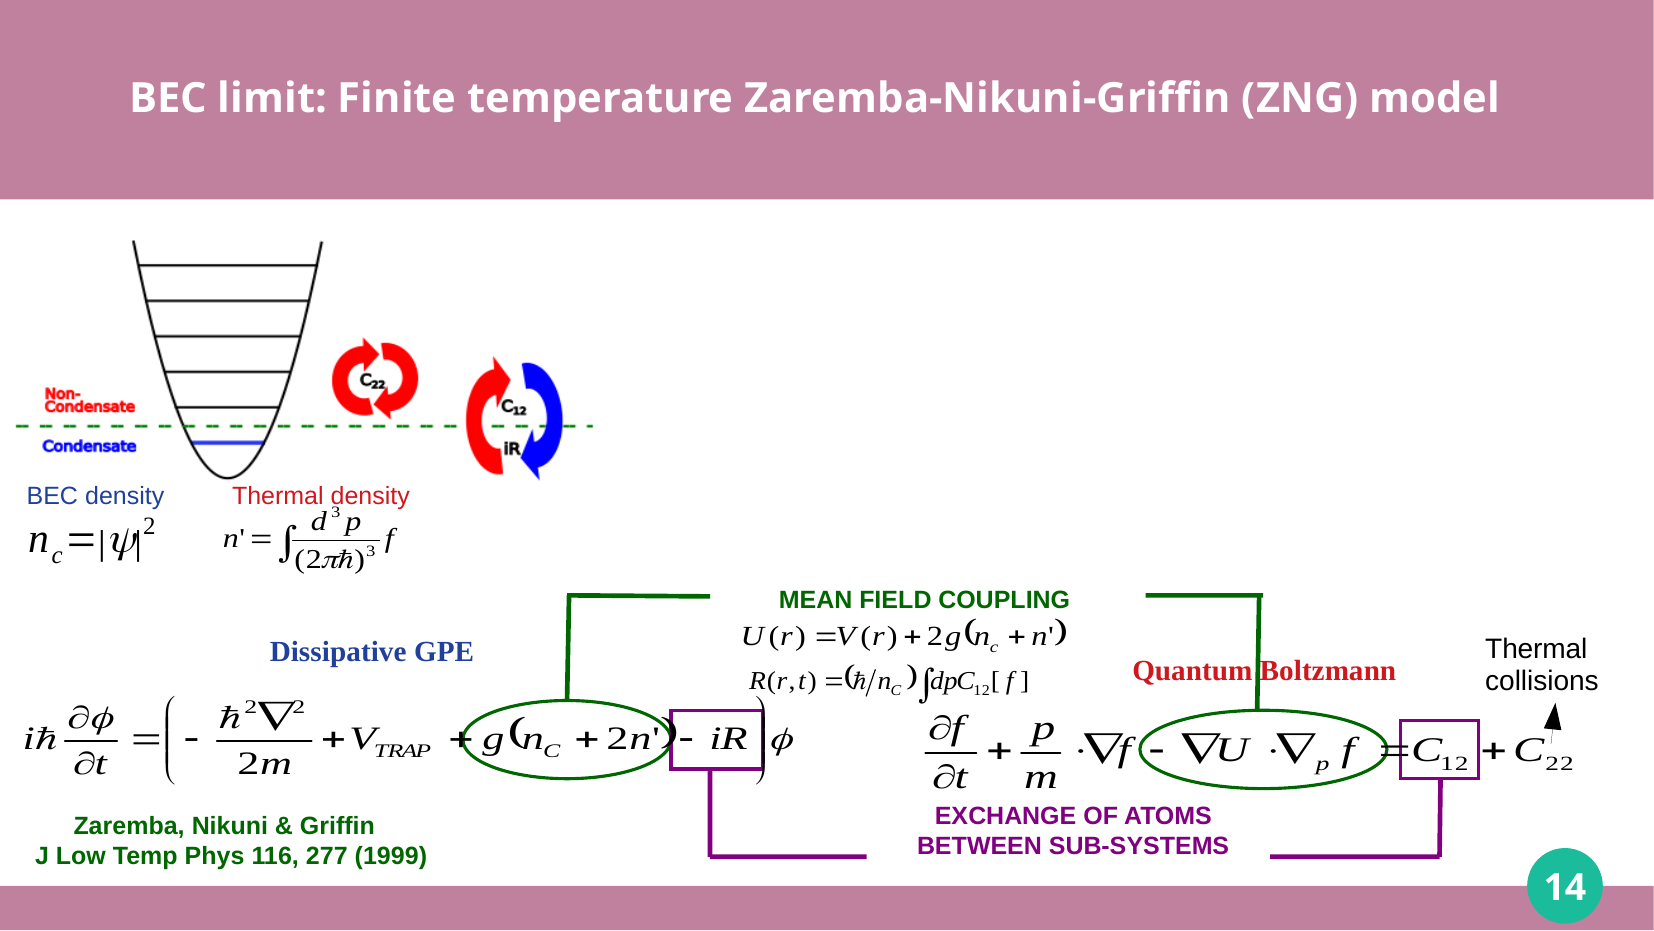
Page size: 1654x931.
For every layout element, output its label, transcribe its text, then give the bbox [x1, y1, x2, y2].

text_box Zaremba, Nikuni & Griffin J Low Temp Phys 116, 277 (1999) [13, 802, 443, 878]
text_box BEC density [11, 472, 180, 518]
picture [17, 617, 1582, 797]
text_box Thermal density [217, 472, 426, 518]
chart [17, 511, 166, 570]
text_box Dissipative GPE [218, 624, 526, 675]
text_box EXCHANGE OF ATOMS BETWEEN SUB-SYSTEMS [902, 792, 1245, 868]
text_box MEAN FIELD COUPLING [764, 575, 1086, 621]
text_box Quantum Boltzmann [1260, 643, 1470, 694]
picture [218, 499, 408, 580]
text_box Quantum Boltzmann [1034, 643, 1255, 694]
picture [11, 230, 603, 484]
text_box Thermal collisions [1470, 625, 1652, 704]
title BEC limit: Finite temperature Zaremba-Nikuni-Griffin (ZNG) model [47, 37, 1583, 156]
